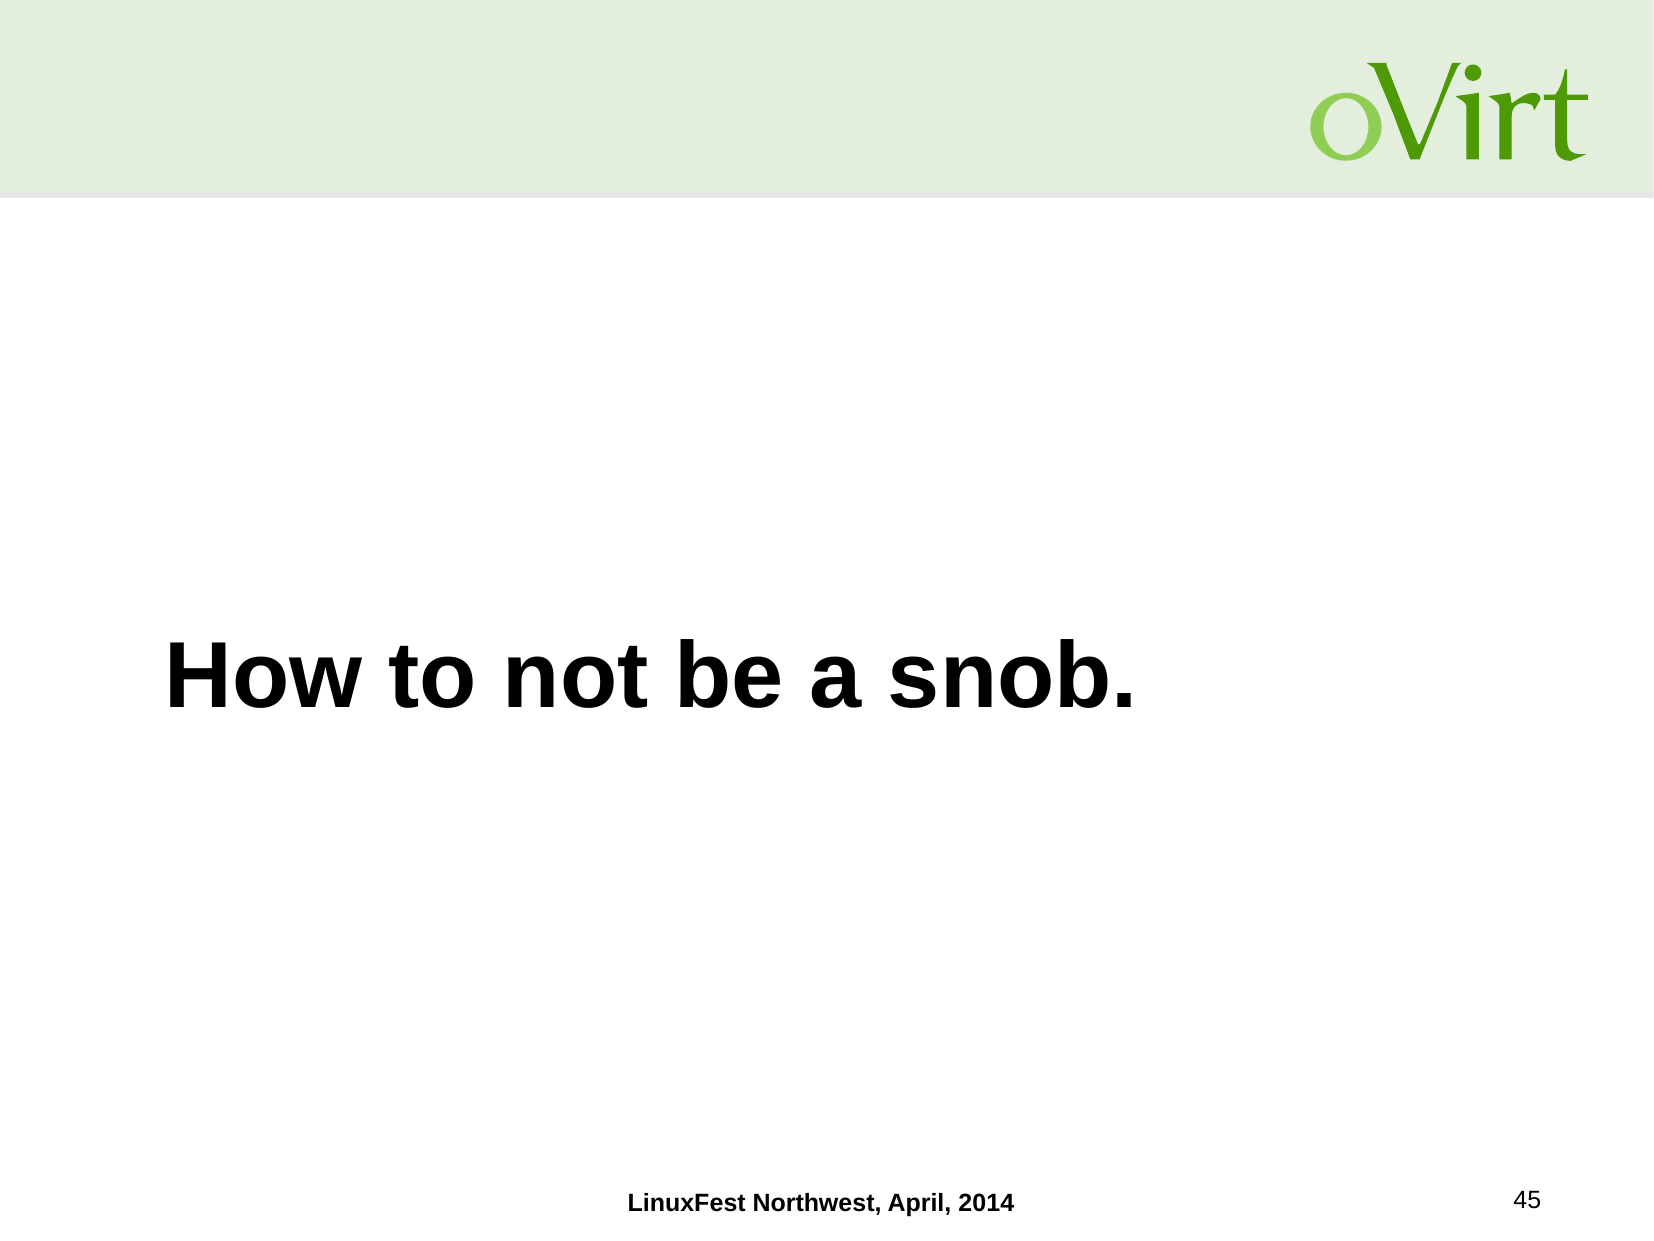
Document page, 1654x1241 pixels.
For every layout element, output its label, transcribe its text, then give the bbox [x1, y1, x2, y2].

text_box How to not be a snob. [150, 615, 1654, 750]
